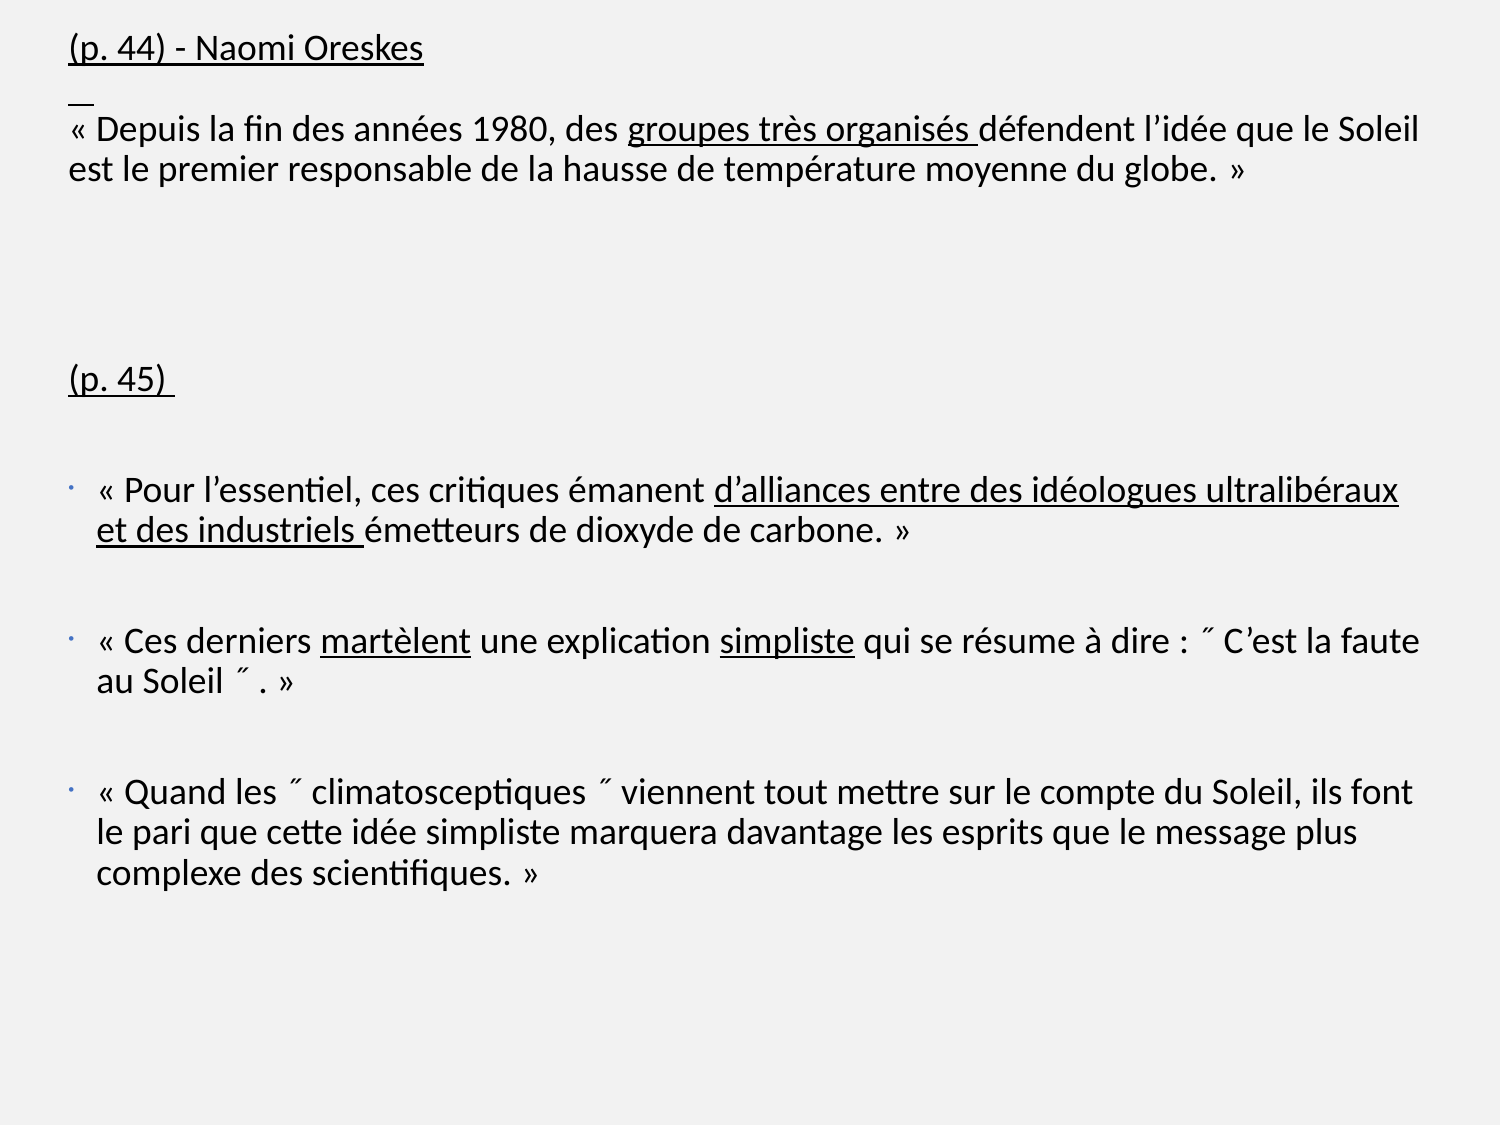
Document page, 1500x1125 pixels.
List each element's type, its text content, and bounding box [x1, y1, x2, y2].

list (p. 44) - Naomi Oreskes « Depuis la fin des années 1980, des groupes très organisés défendent l’idée que le Soleil est le premier responsable de la hausse de température moyenne du globe. » (p. 45) « Pour l’essentiel, ces critiques émanent d’alliances entre des idéologues ultralibéraux et des industriels émetteurs de dioxyde de carbone. » « Ces derniers martèlent une explication simpliste qui se résume à dire : ˝ C’est la faute au Soleil ˝ . » « Quand les ˝ climatosceptiques ˝ viennent tout mettre sur le compte du Soleil, ils font le pari que cette idée simpliste marquera davantage les esprits que le message plus complexe des scientifiques. » [53, 20, 1451, 290]
